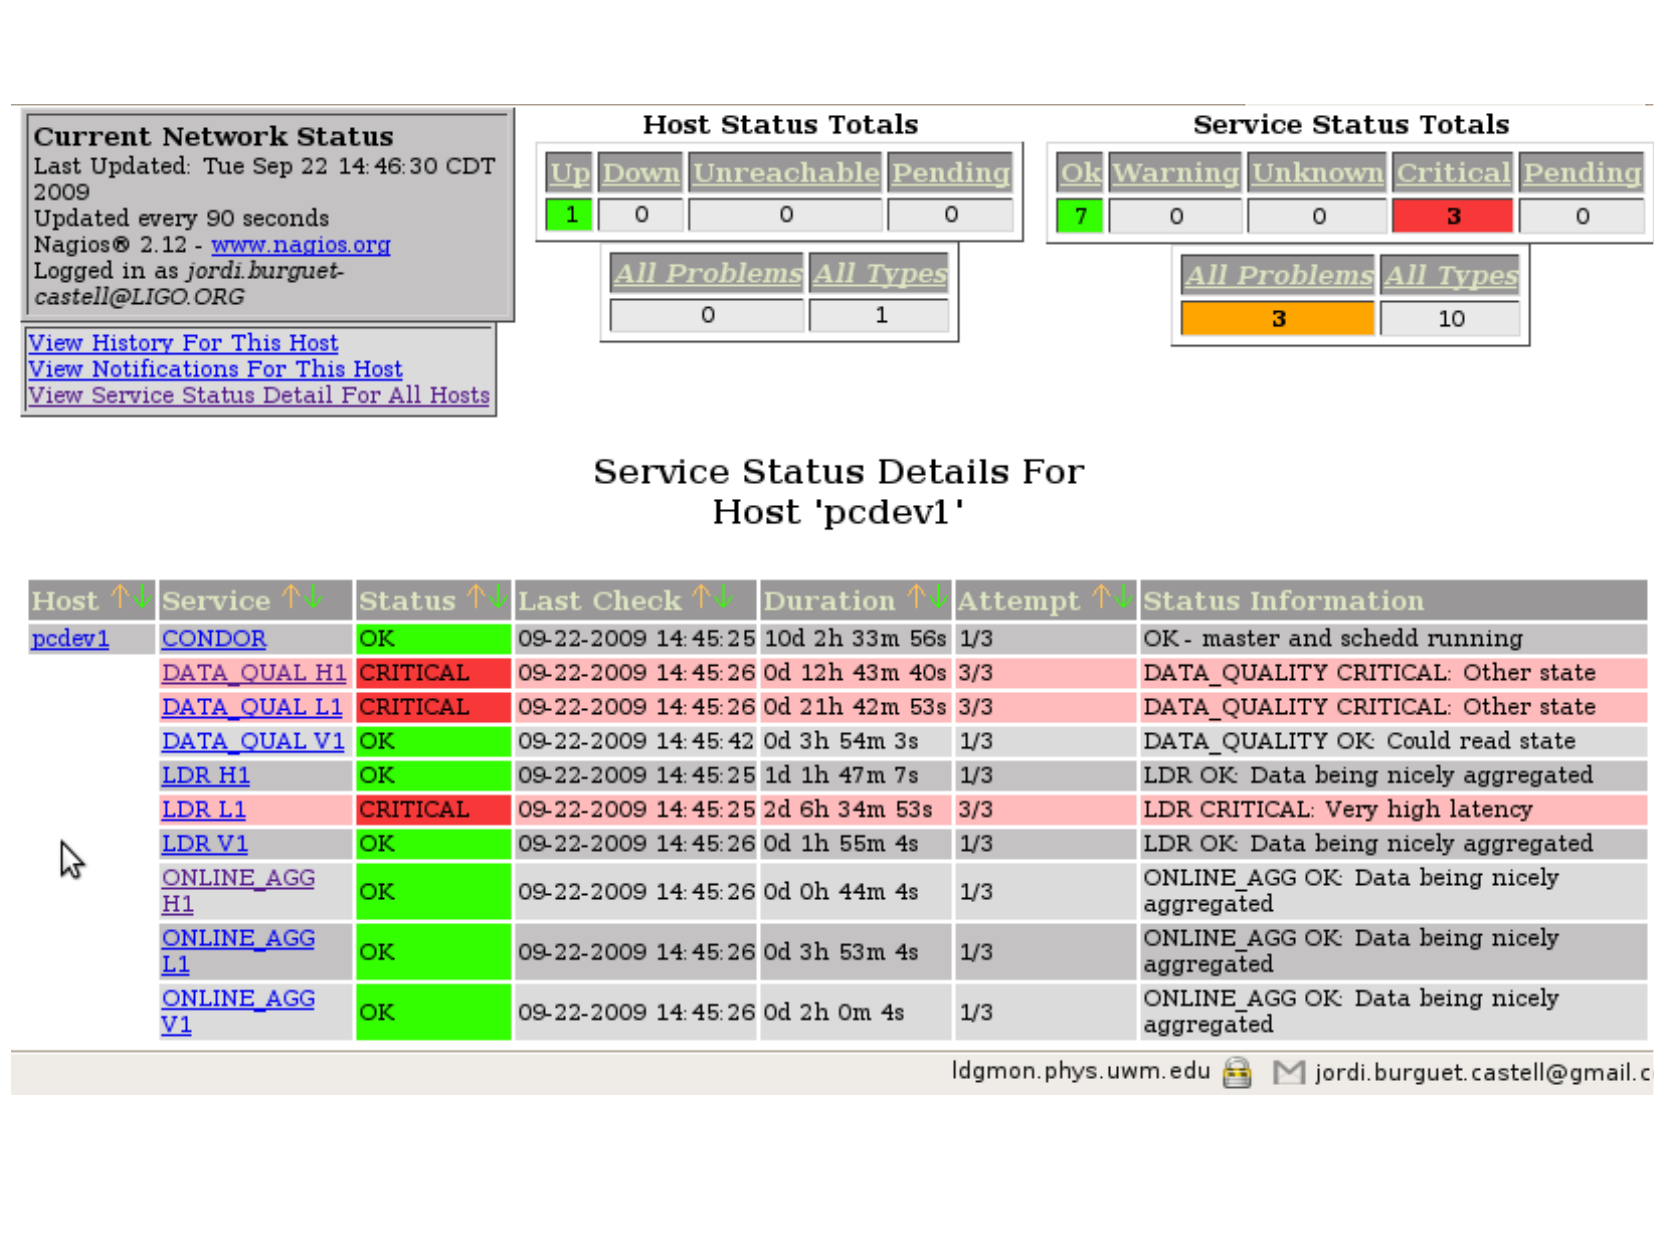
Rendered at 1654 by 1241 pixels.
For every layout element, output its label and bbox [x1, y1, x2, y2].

picture [11, 104, 1654, 1095]
